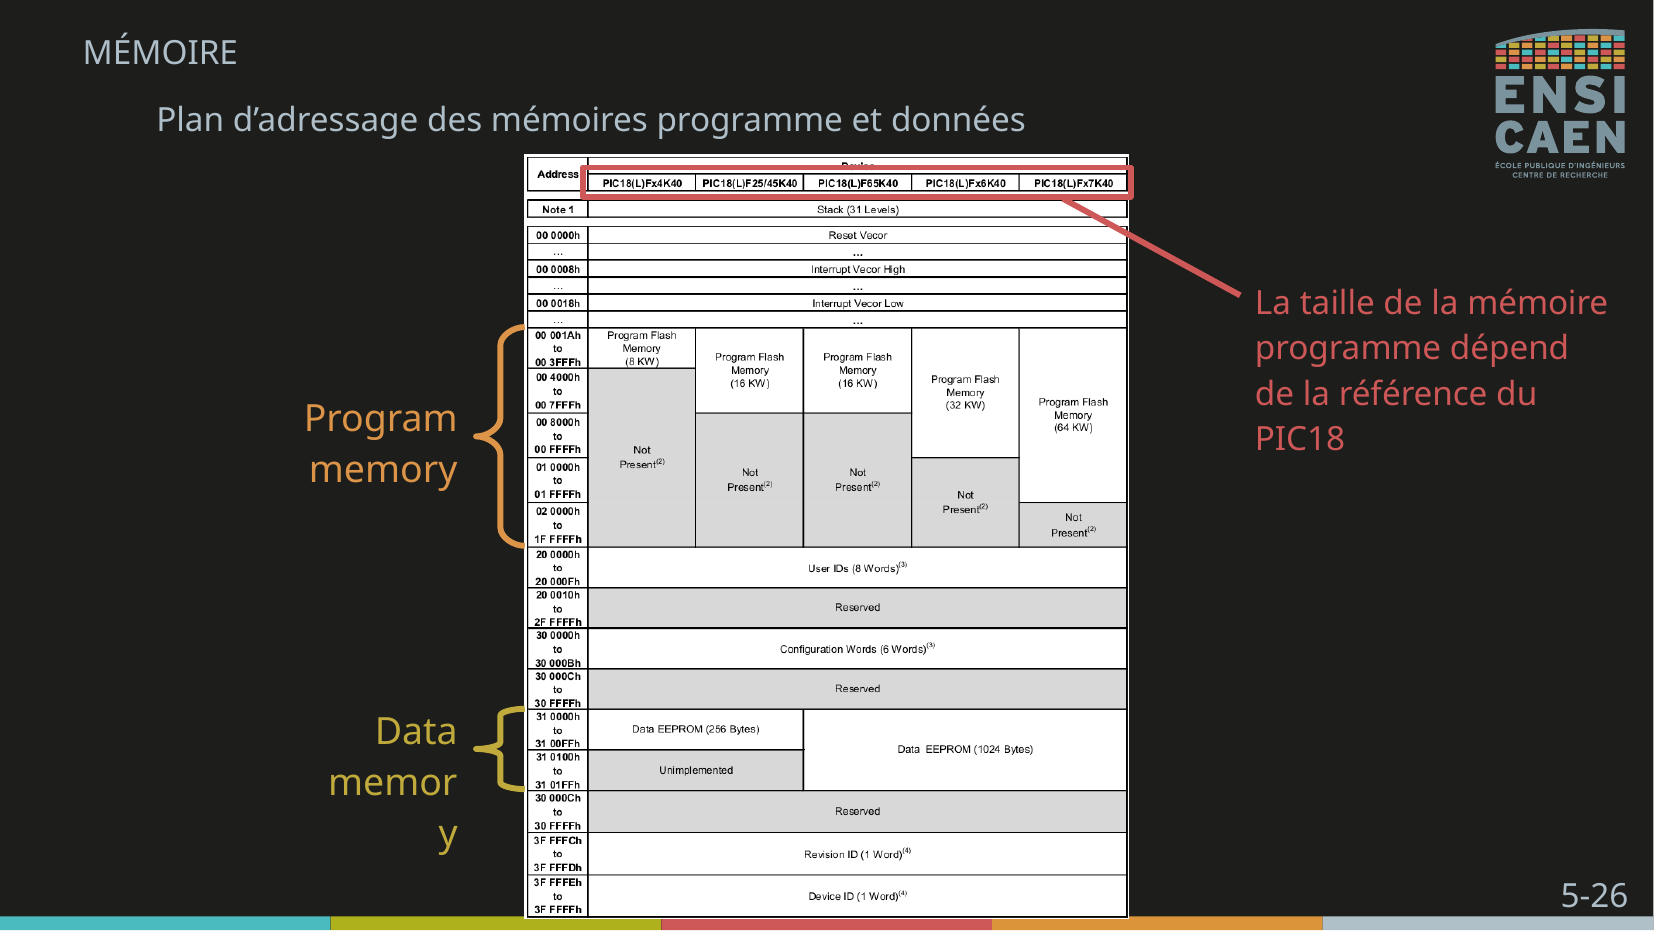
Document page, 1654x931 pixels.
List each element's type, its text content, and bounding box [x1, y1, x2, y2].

title MÉMOIRE Plan d’adressage des mémoires programme et données [82, 0, 1467, 148]
text_box Data memory [295, 696, 473, 796]
picture [586, 170, 1128, 194]
text_box La taille de la mémoire programme dépend de la référence du PIC18 [1240, 271, 1625, 455]
picture [524, 154, 1129, 919]
picture [1074, 200, 1129, 230]
text_box Program memory [206, 383, 473, 483]
